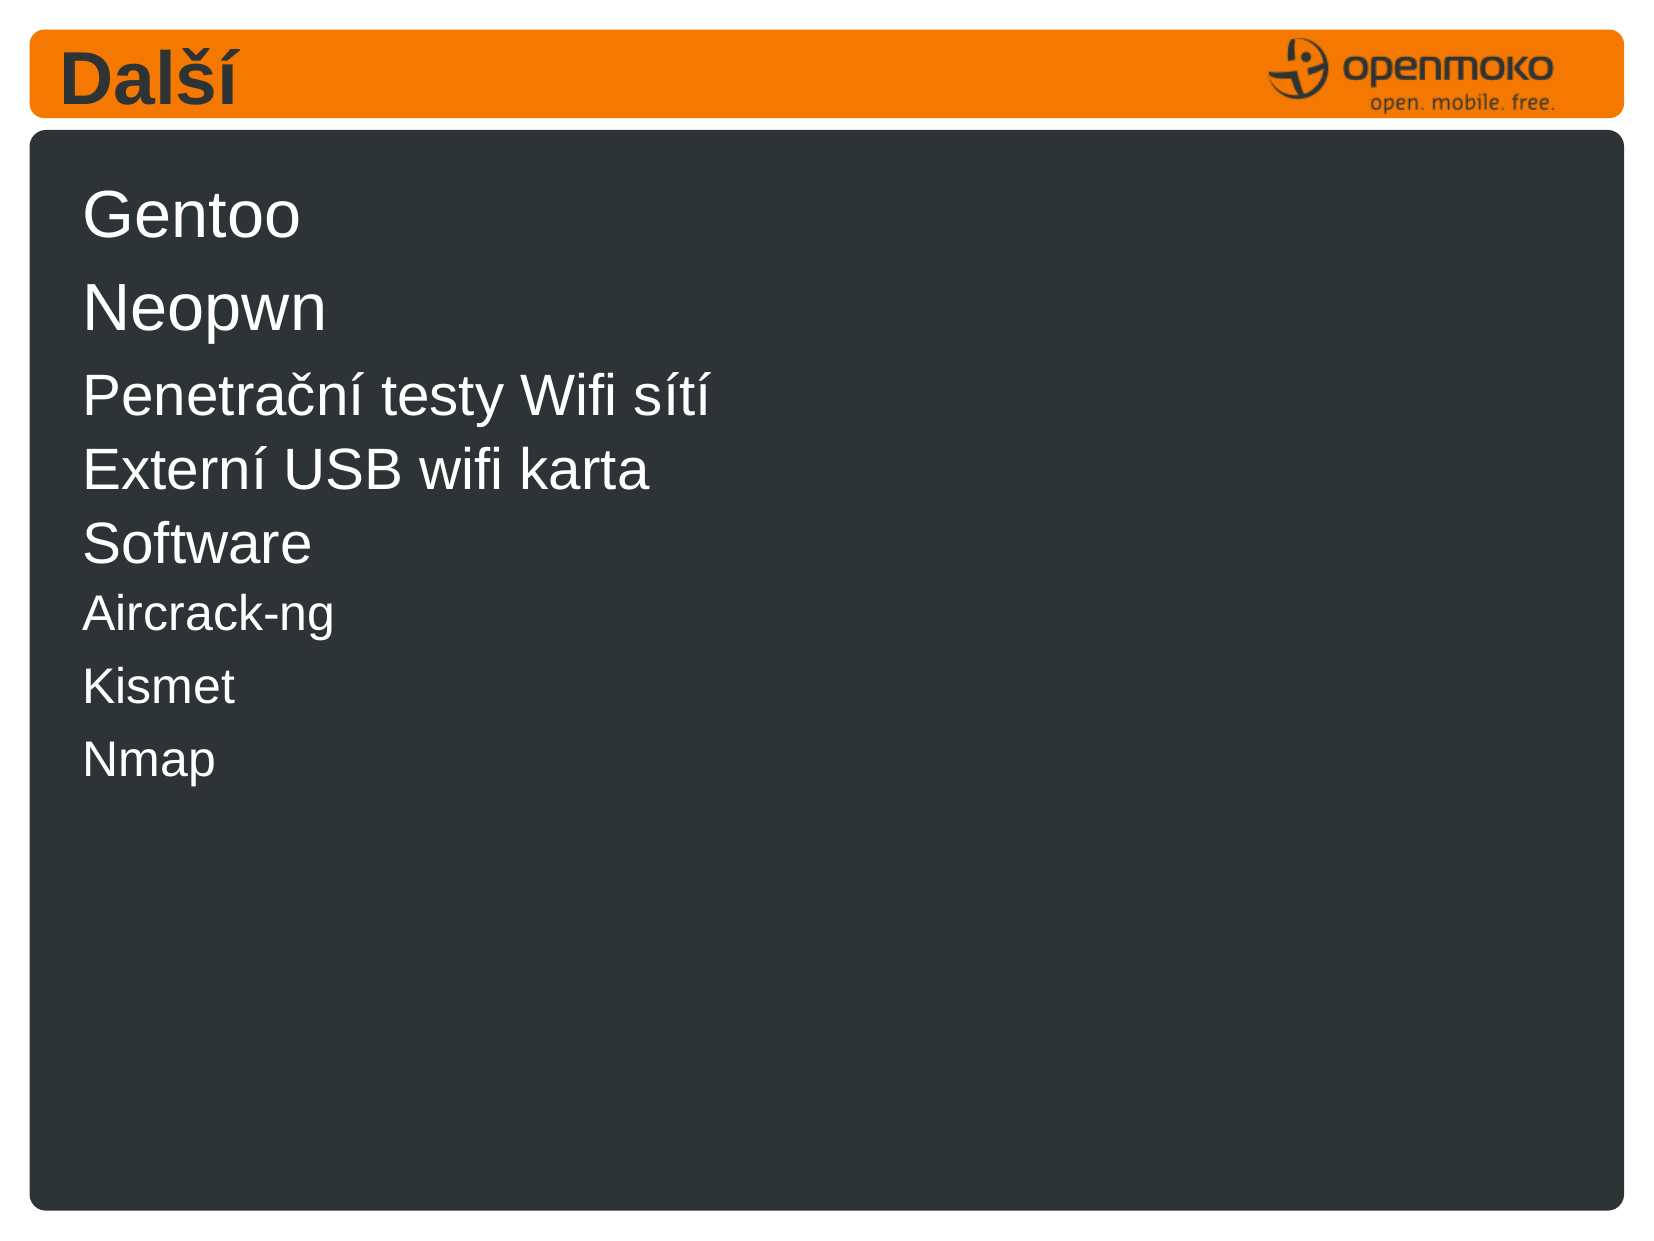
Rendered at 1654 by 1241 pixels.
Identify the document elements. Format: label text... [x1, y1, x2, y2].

list Gentoo Neopwn Penetrační testy Wifi sítí Externí USB wifi karta Software Aircrack-ng Kismet Nmap [82, 177, 1571, 1182]
picture [1361, 38, 1554, 114]
title Další [59, 29, 1361, 128]
